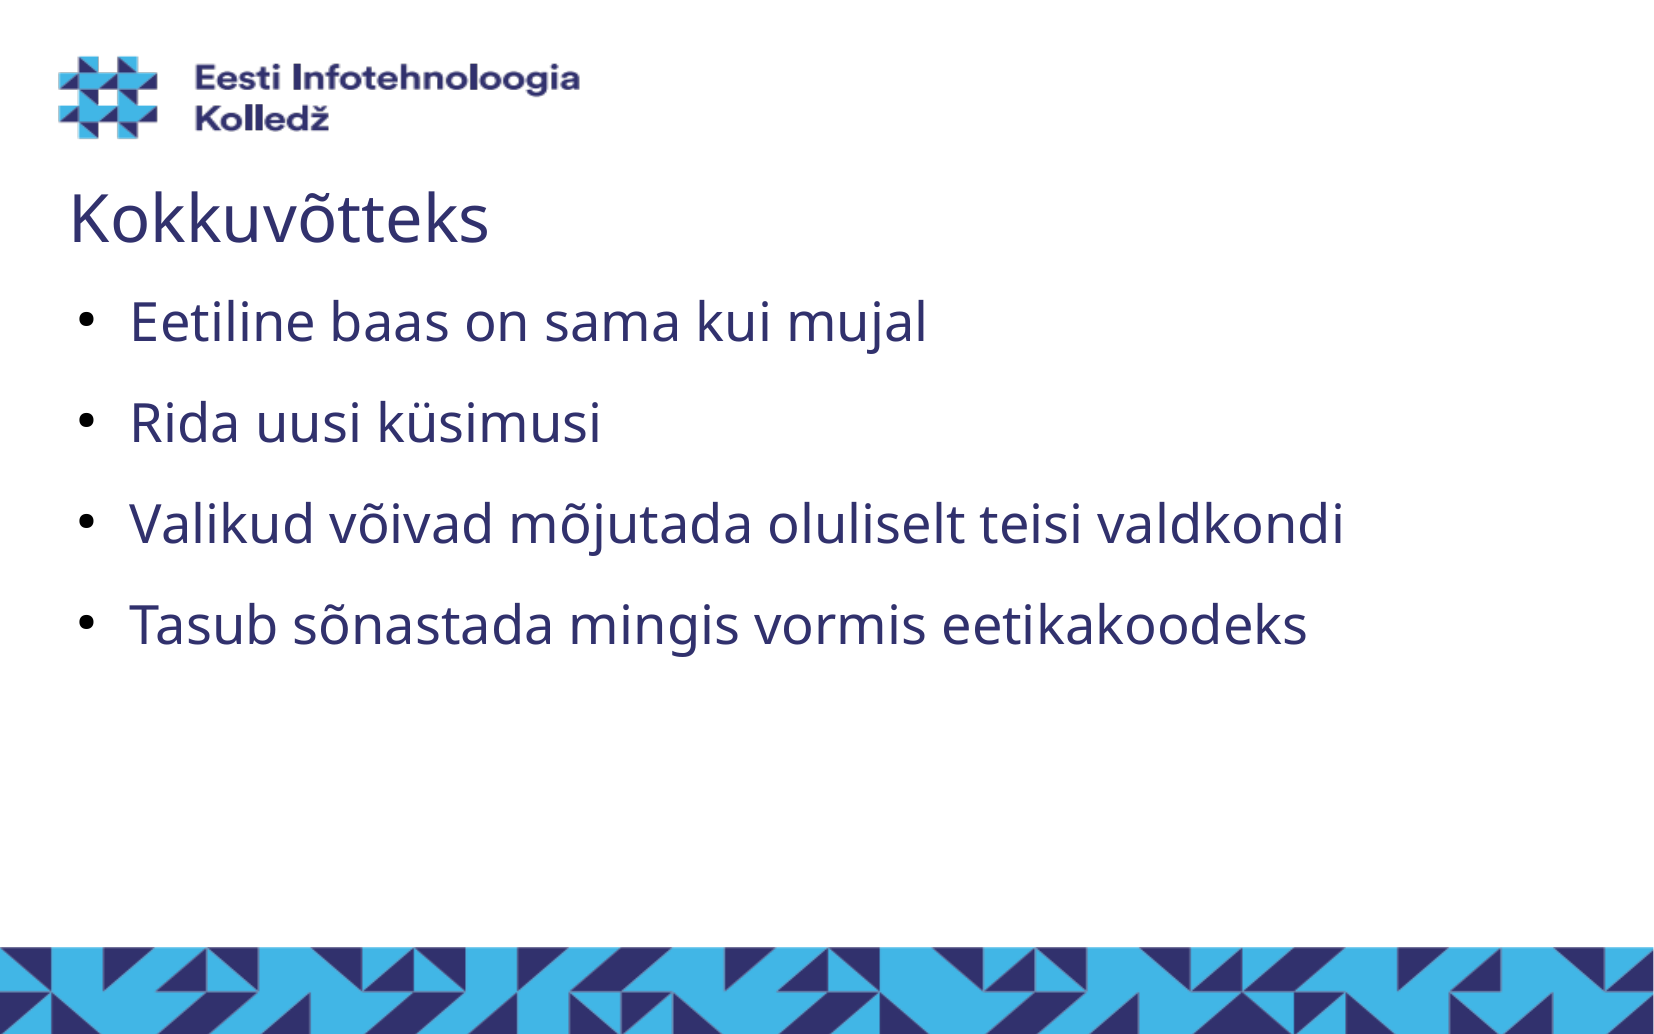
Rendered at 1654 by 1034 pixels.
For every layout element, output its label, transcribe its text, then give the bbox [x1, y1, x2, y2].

list Eetiline baas on sama kui mujal Rida uusi küsimusi Valikud võivad mõjutada oluliselt teisi valdkondi Tasub sõnastada mingis vormis eetikakoodeks [59, 283, 1595, 936]
title Kokkuvõtteks [68, 147, 1536, 283]
